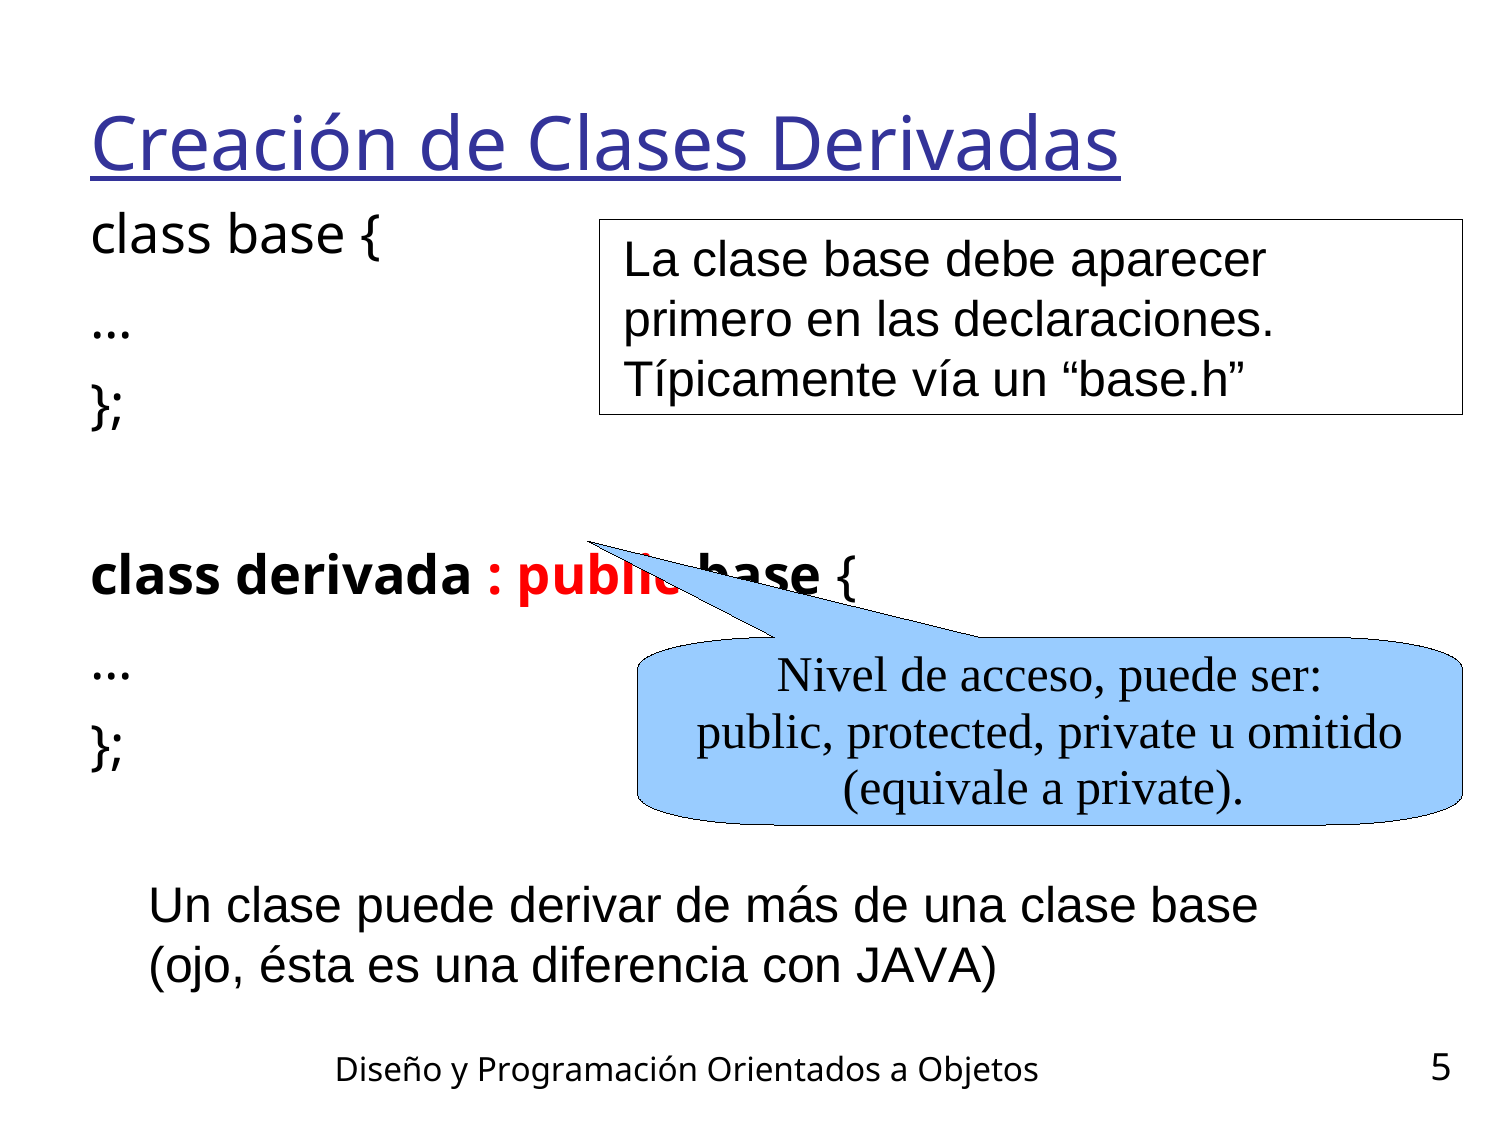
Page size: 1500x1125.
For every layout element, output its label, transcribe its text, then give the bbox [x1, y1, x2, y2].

title Creación de Clases Derivadas [75, 22, 1466, 200]
text_box Nivel de acceso, puede ser: public, protected, private u omitido (equivale a private). [587, 541, 1463, 826]
list class base { ... }; class derivada : public base { ... }; [75, 187, 1462, 1066]
